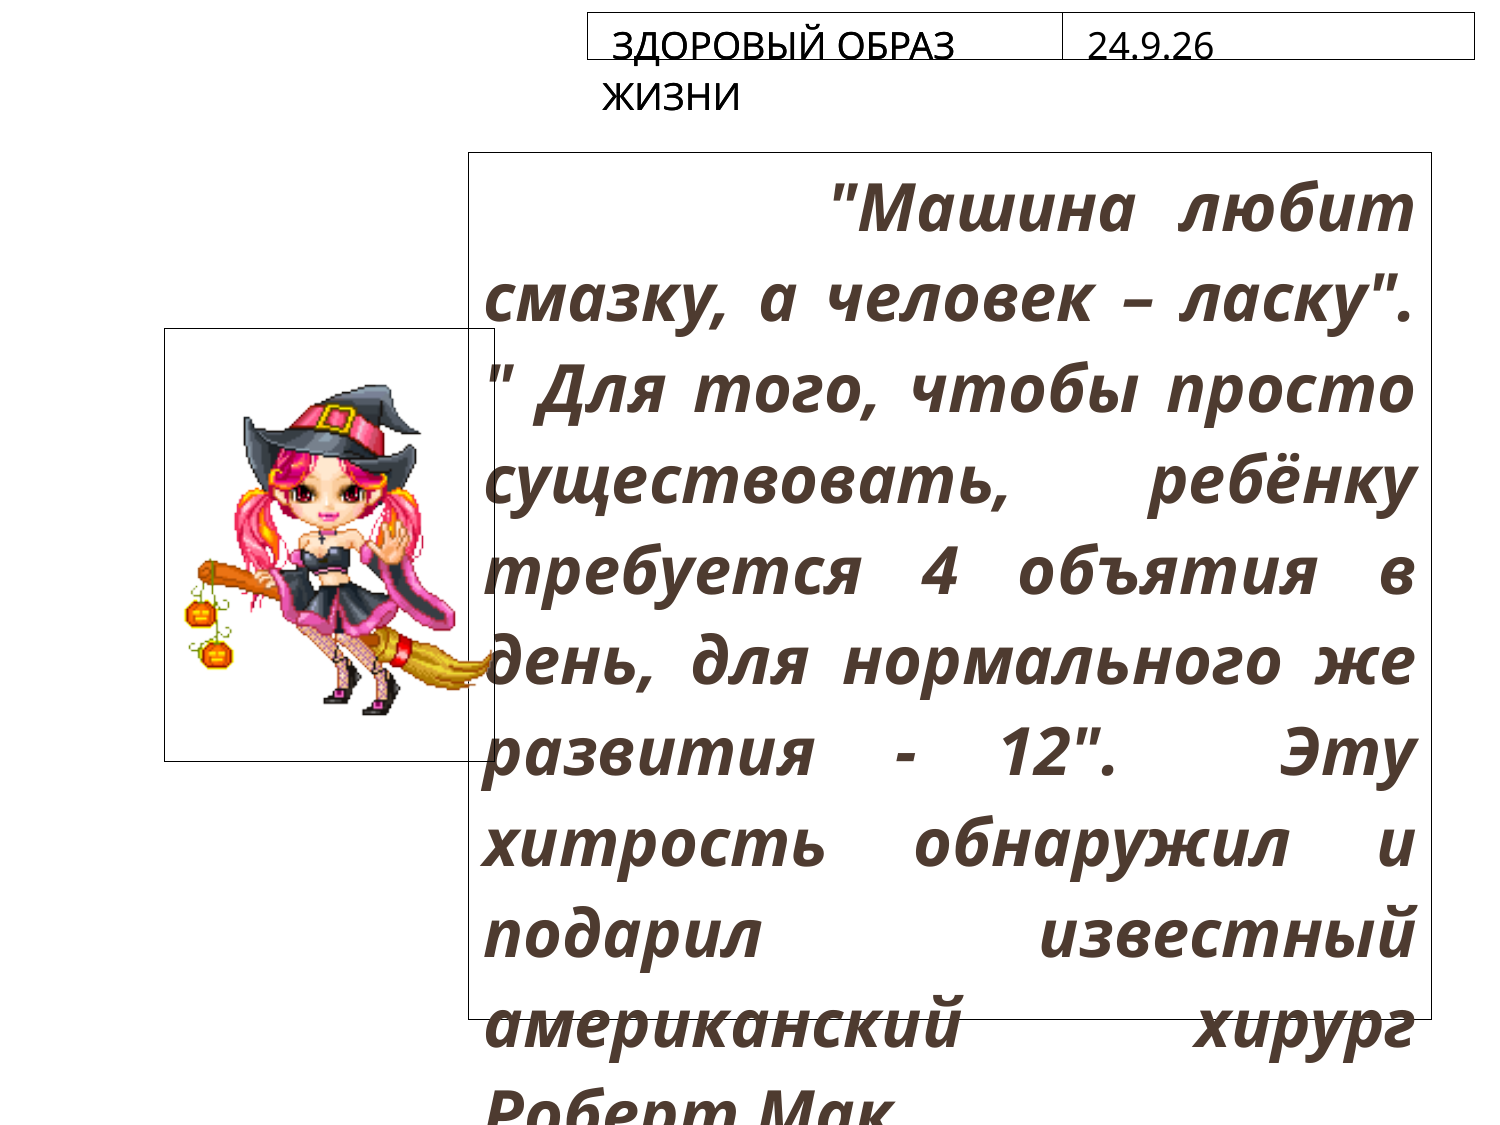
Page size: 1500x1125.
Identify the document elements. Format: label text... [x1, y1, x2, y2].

list "Машина любит смазку, а человек – ласку". " Для того, чтобы просто существовать, ребёнку требуется 4 объятия в день, для нормального же развития - 12". Эту хитрость обнаружил и подарил известный американский хирург Роберт Мак. [468, 152, 1432, 1020]
footer ЗДОРОВЫЙ ОБРАЗ ЖИЗНИ [587, 12, 1063, 60]
picture [164, 328, 495, 762]
